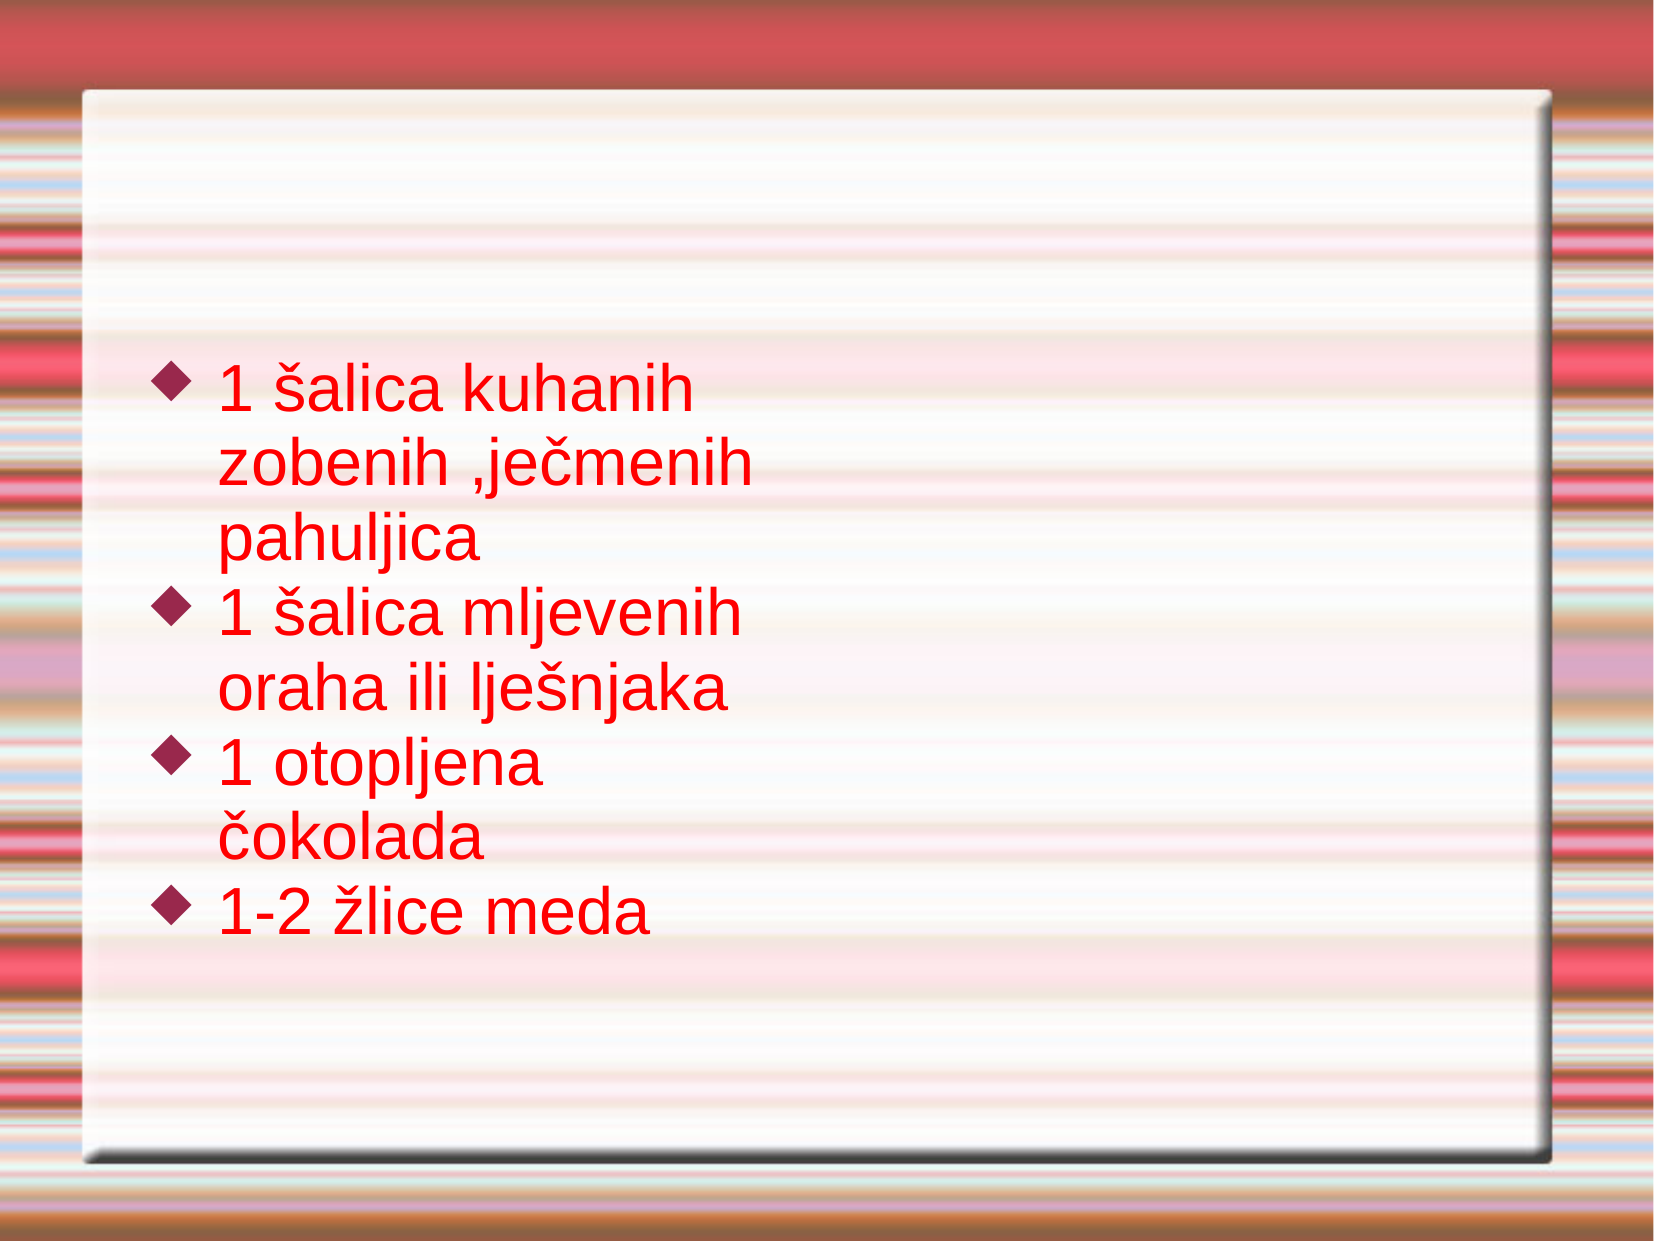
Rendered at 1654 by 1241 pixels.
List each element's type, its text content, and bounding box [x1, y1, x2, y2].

picture [0, 0, 1654, 1241]
list 1 šalica kuhanih zobenih ,ječmenih pahuljica 1 šalica mljevenih oraha ili lješnjaka 1 otopljena čokolada 1-2 žlice meda [134, 350, 809, 1118]
